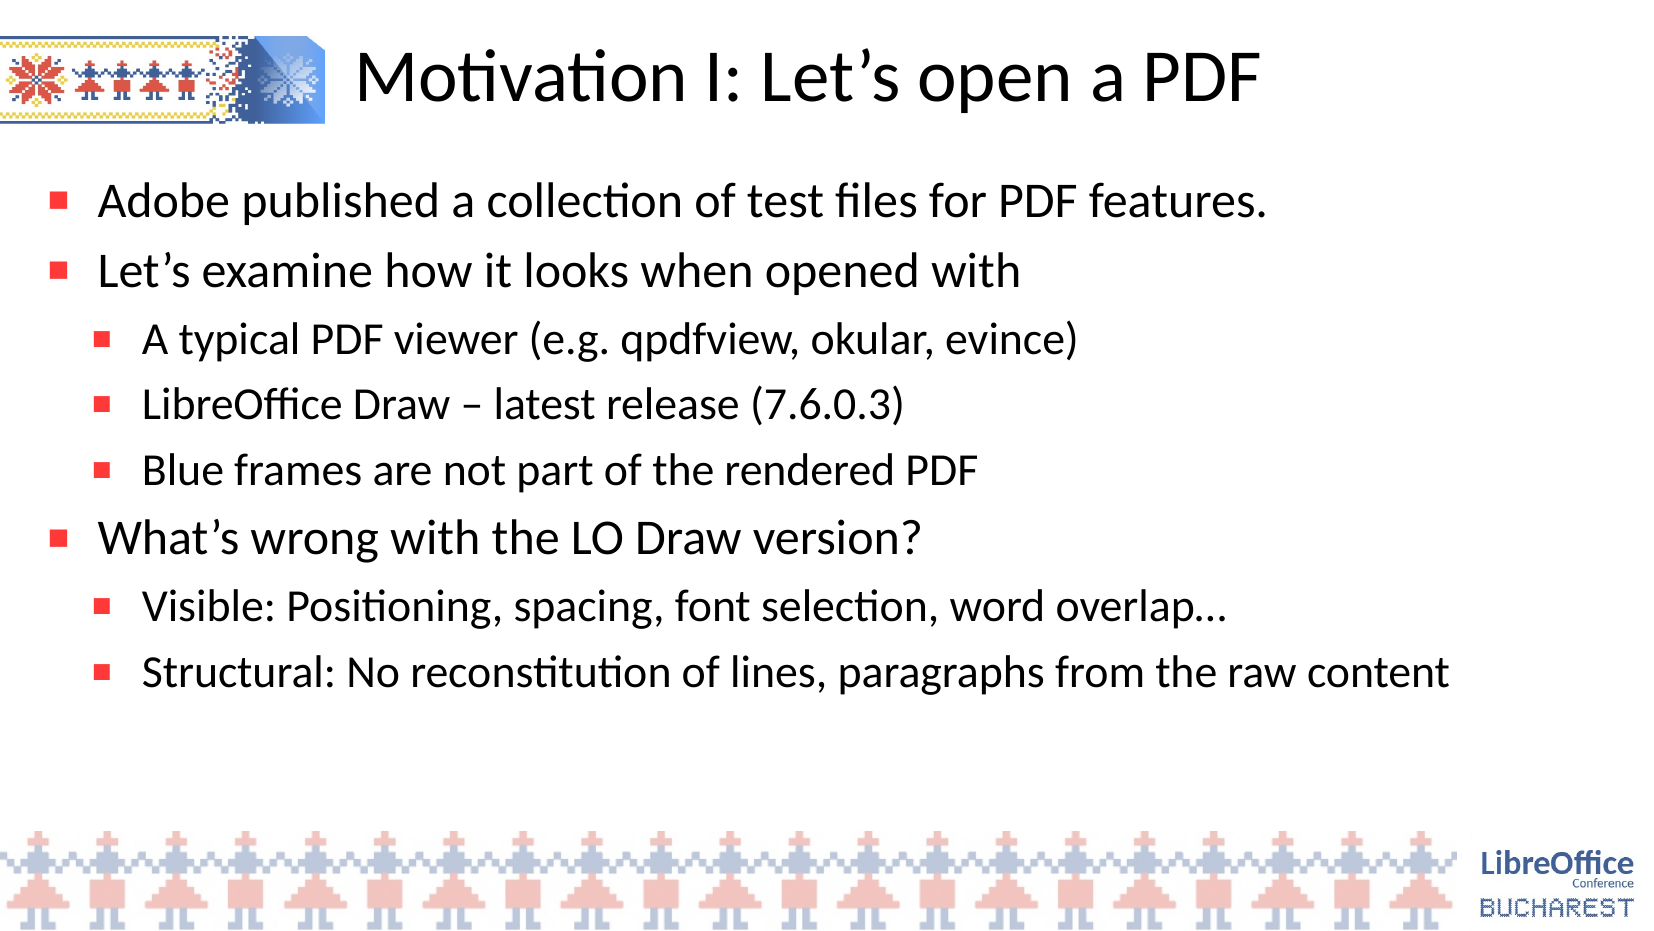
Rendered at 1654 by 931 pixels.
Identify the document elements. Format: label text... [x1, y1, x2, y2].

title Motivation I: Let’s open a PDF [354, 23, 1625, 142]
subtitle eyalroz1@gmx.com [0, 35, 325, 124]
subtitle eyalroz1@gmx.com [1580, 812, 1640, 931]
list Adobe published a collection of test files for PDF features. Let’s examine how it looks when opened with A typical PDF viewer (e.g. qpdfview, okular, evince) LibreOffice Draw – latest release (7.6.0.3) Blue frames are not part of the rendered PDF What’s wrong with the LO Draw version? Visible: Positioning, spacing, font selection, word overlap… Structural: No reconstitution of lines, paragraphs from the raw content [47, 177, 1625, 798]
